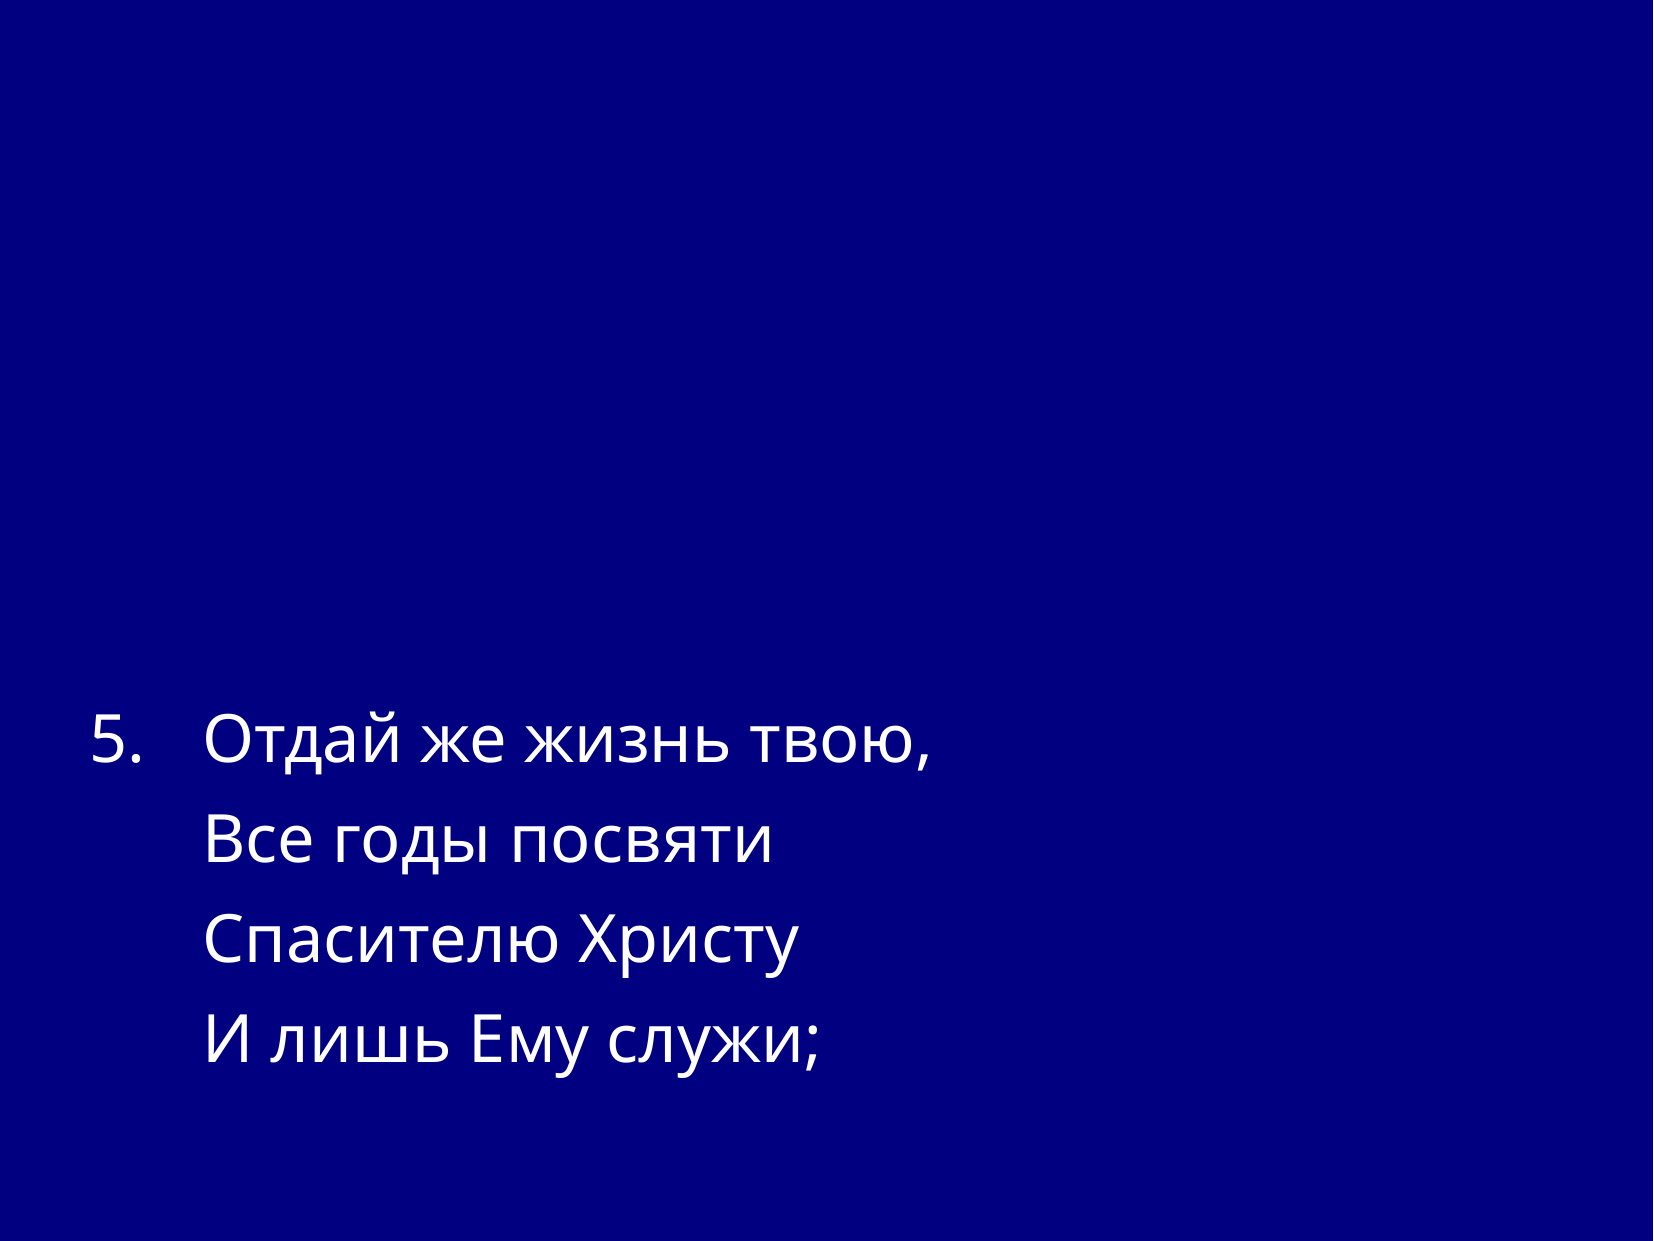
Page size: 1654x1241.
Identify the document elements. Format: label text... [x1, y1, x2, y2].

text_box 5. Отдай же жизнь твою, Все годы посвяти Спасителю Христу И лишь Ему служи; [75, 675, 1576, 1163]
